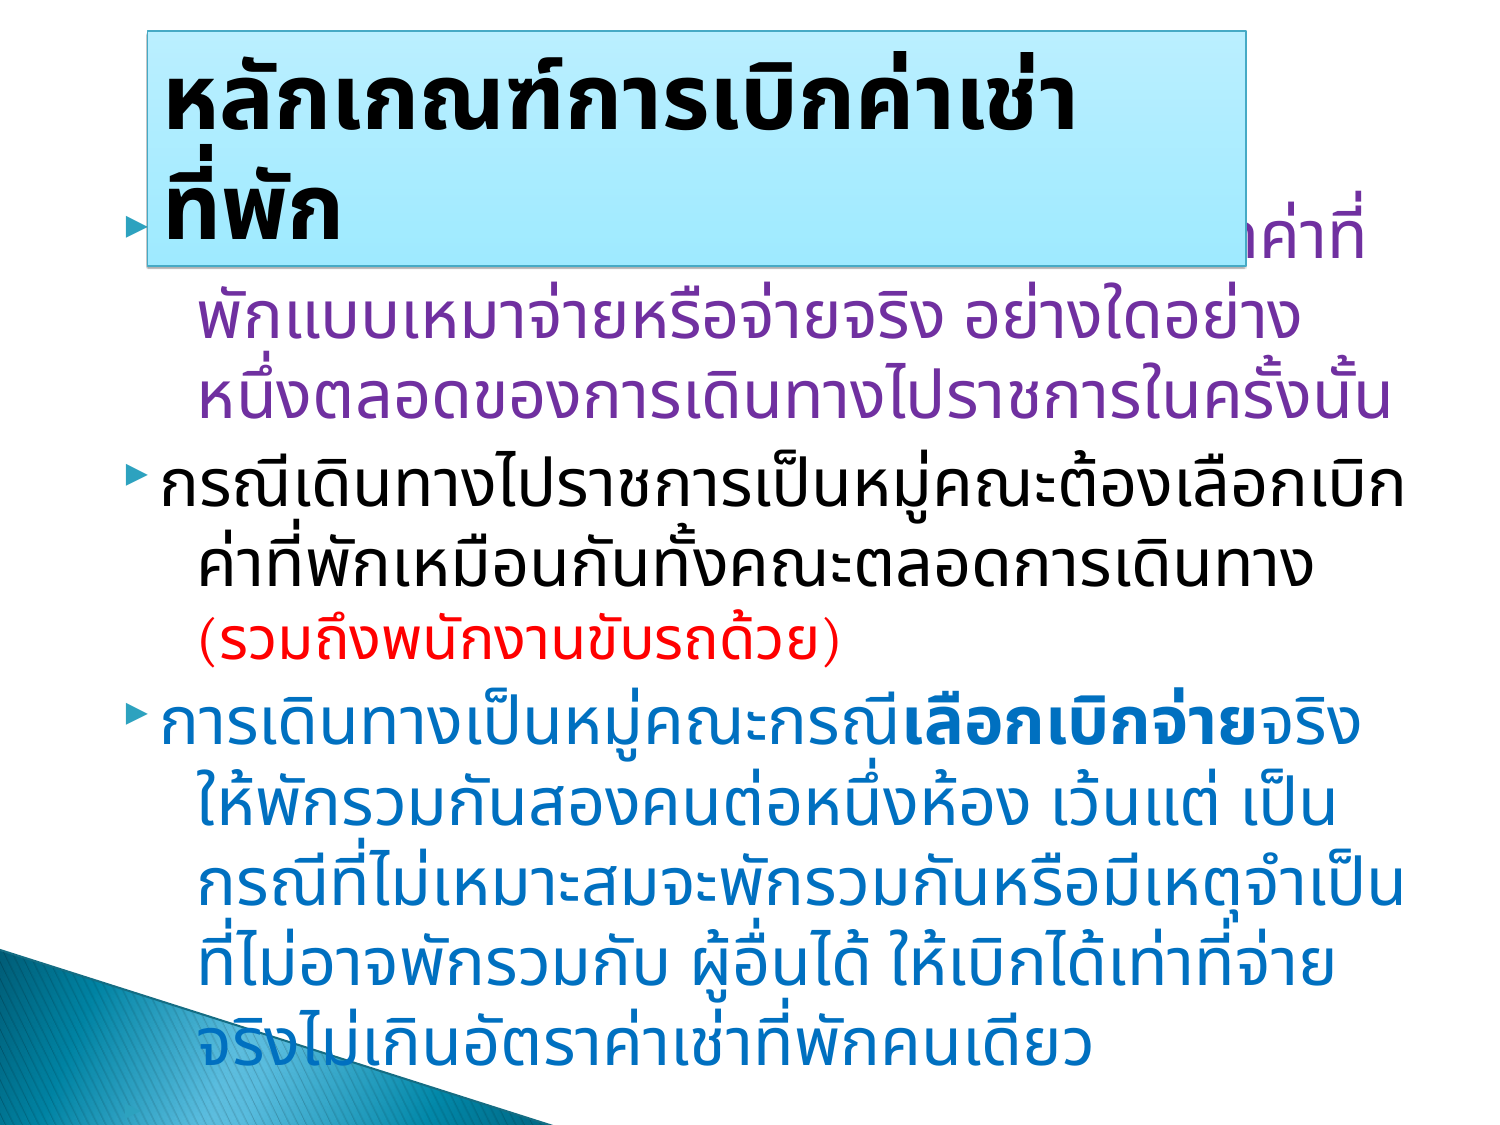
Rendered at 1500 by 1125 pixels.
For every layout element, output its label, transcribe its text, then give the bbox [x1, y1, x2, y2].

text_box หลักเกณฑ์การเบิกค่าเช่าที่พัก [147, 30, 1247, 158]
list กรณีเดินทางไปราชการคนเดียวให้เลือกเบิกค่าที่พักแบบเหมาจ่ายหรือจ่ายจริง อย่างใดอย่างหนึ่งตลอดของการเดินทางไปราชการในครั้งนั้น กรณีเดินทางไปราชการเป็นหมู่คณะต้องเลือกเบิกค่าที่พักเหมือนกันทั้งคณะตลอดการเดินทาง (รวมถึงพนักงานขับรถด้วย) การเดินทางเป็นหมู่คณะกรณีเลือกเบิกจ่ายจริงให้พักรวมกันสองคนต่อหนึ่งห้อง เว้นแต่ เป็นกรณีที่ไม่เหมาะสมจะพักรวมกันหรือมีเหตุจำเป็นที่ไม่อาจพักรวมกับ ผู้อื่นได้ ให้เบิกได้เท่าที่จ่ายจริงไม่เกินอัตราค่าเช่าที่พักคนเดียว [75, 184, 1426, 1125]
